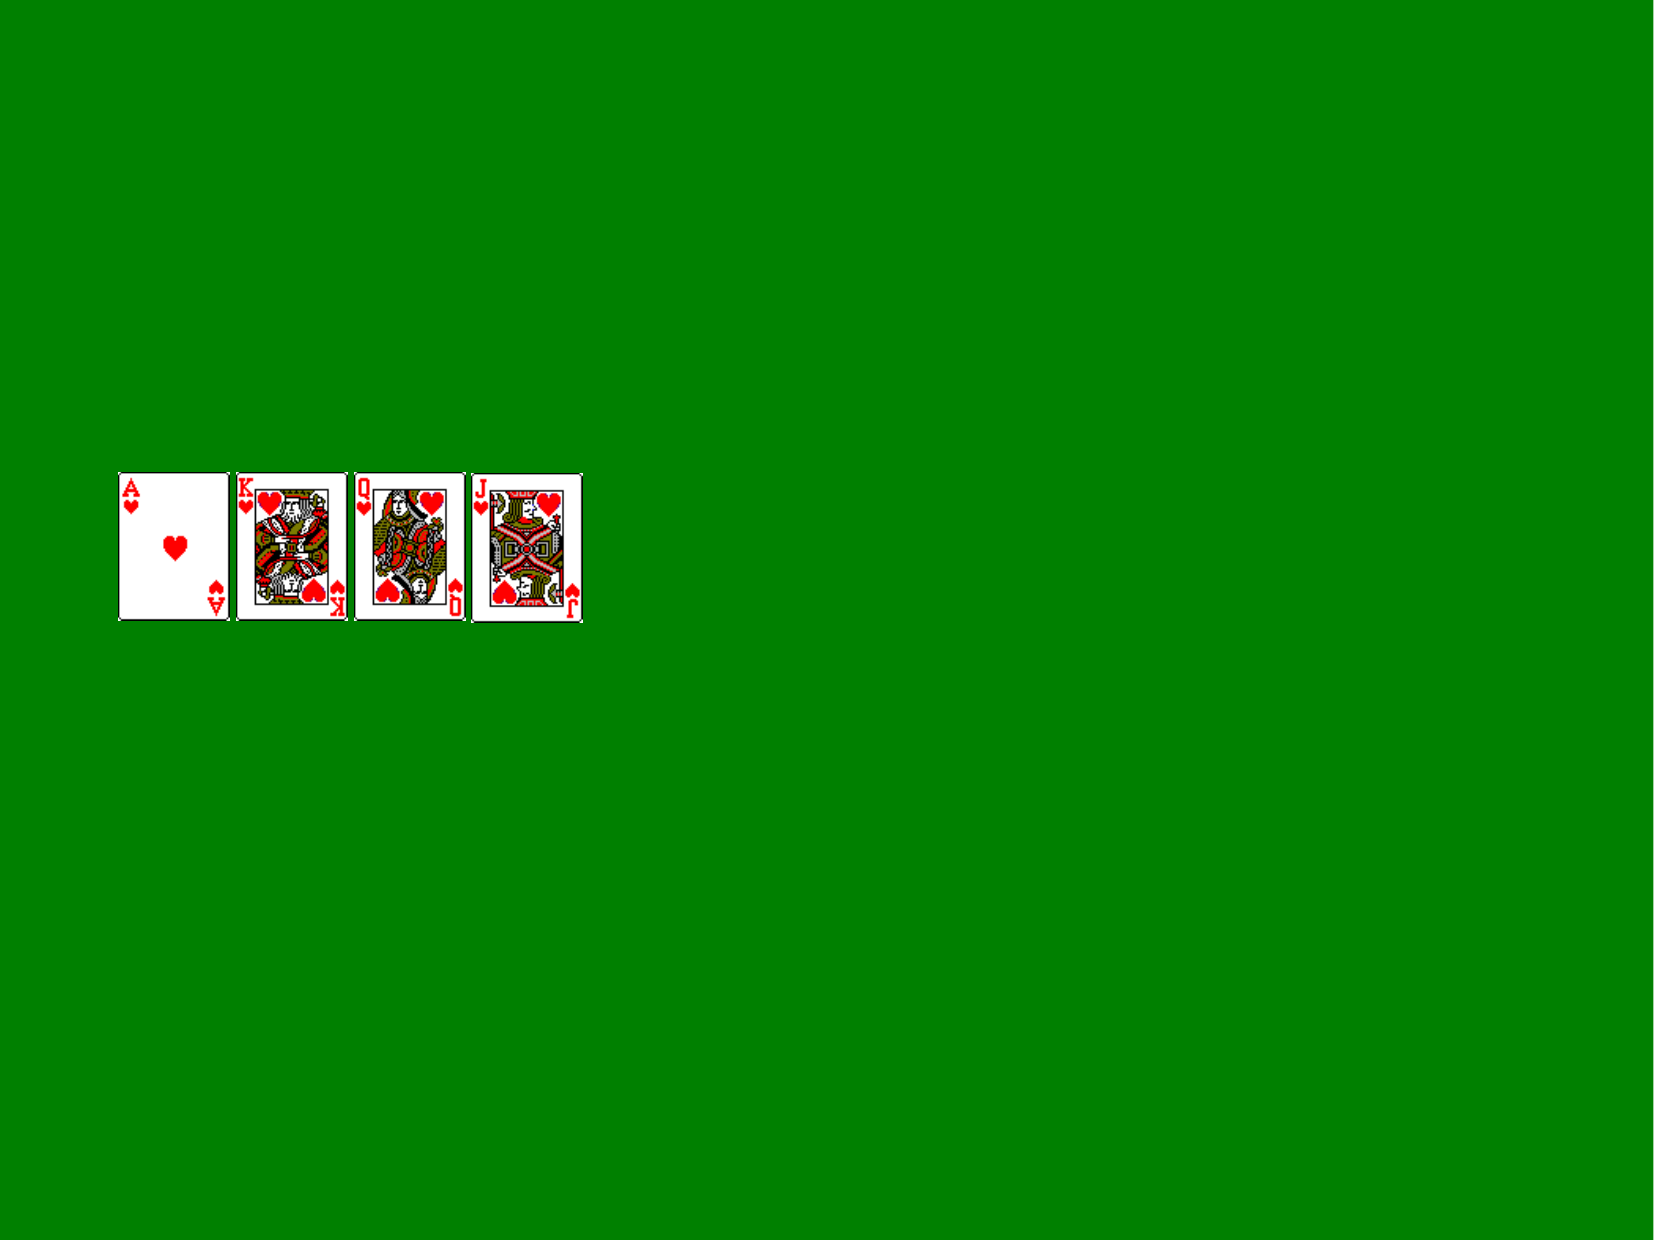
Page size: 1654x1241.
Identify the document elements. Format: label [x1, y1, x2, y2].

picture [471, 473, 583, 623]
picture [354, 472, 466, 621]
picture [118, 472, 230, 621]
picture [236, 472, 348, 621]
